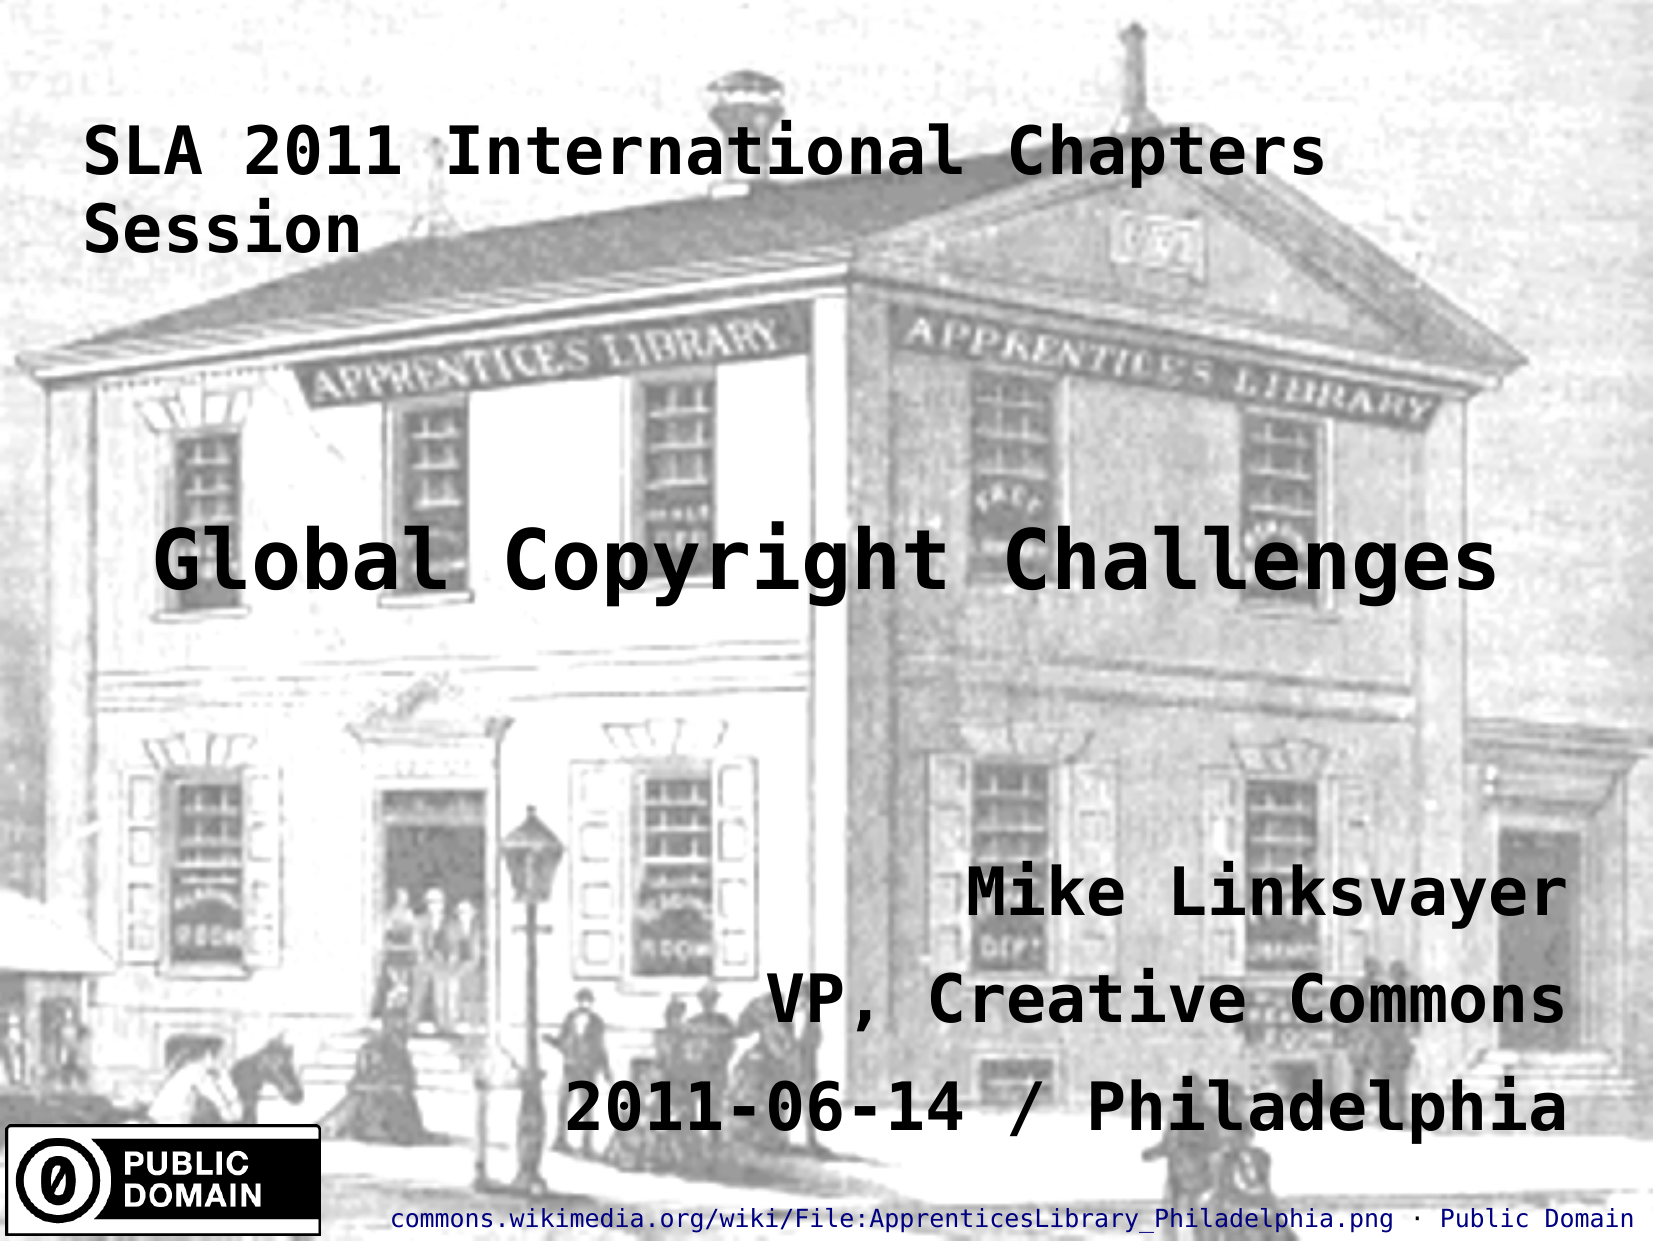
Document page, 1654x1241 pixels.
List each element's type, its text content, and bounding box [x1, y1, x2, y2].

list SLA 2011 International Chapters Session Global Copyright Challenges Mike Linksvayer VP, Creative Commons 2011-06-14 / Philadelphia [82, 112, 1571, 1146]
picture [0, 0, 1653, 1241]
text_box commons.wikimedia.org/wiki/File:ApprenticesLibrary_Philadelphia.png · Public Domain [375, 1196, 1650, 1241]
